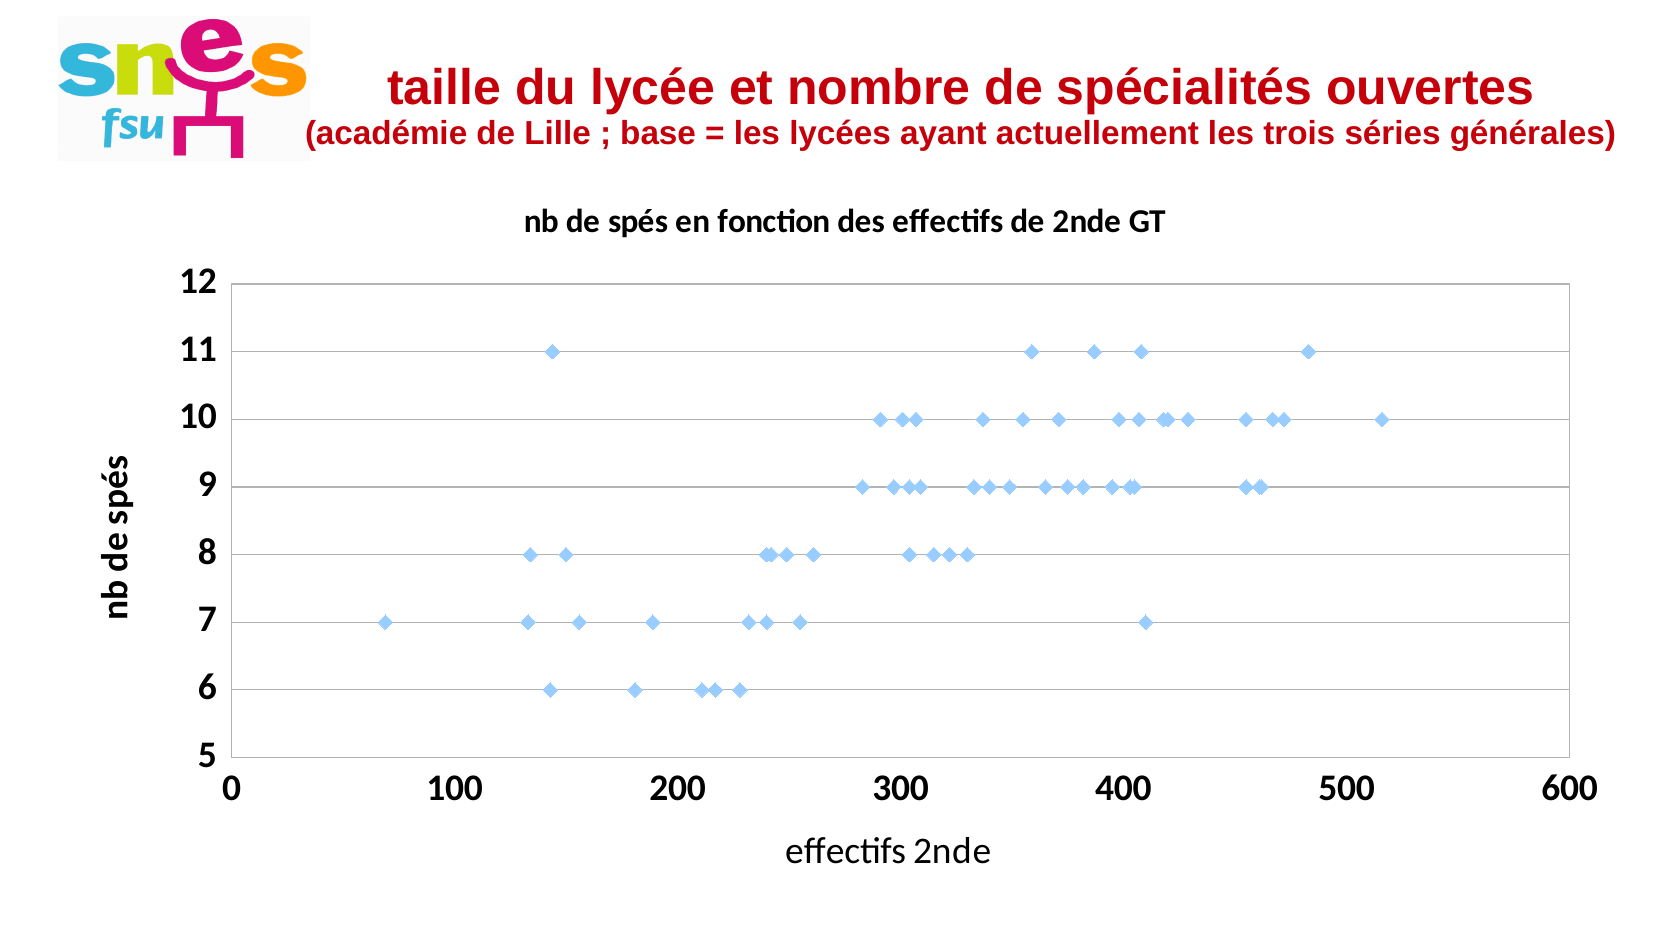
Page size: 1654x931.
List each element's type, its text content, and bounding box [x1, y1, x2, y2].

chart [61, 175, 1629, 910]
text_box taille du lycée et nombre de spécialités ouvertes (académie de Lille ; base = les lycées ayant actuellement les trois séries générales) [293, 51, 1629, 175]
picture [58, 17, 310, 161]
